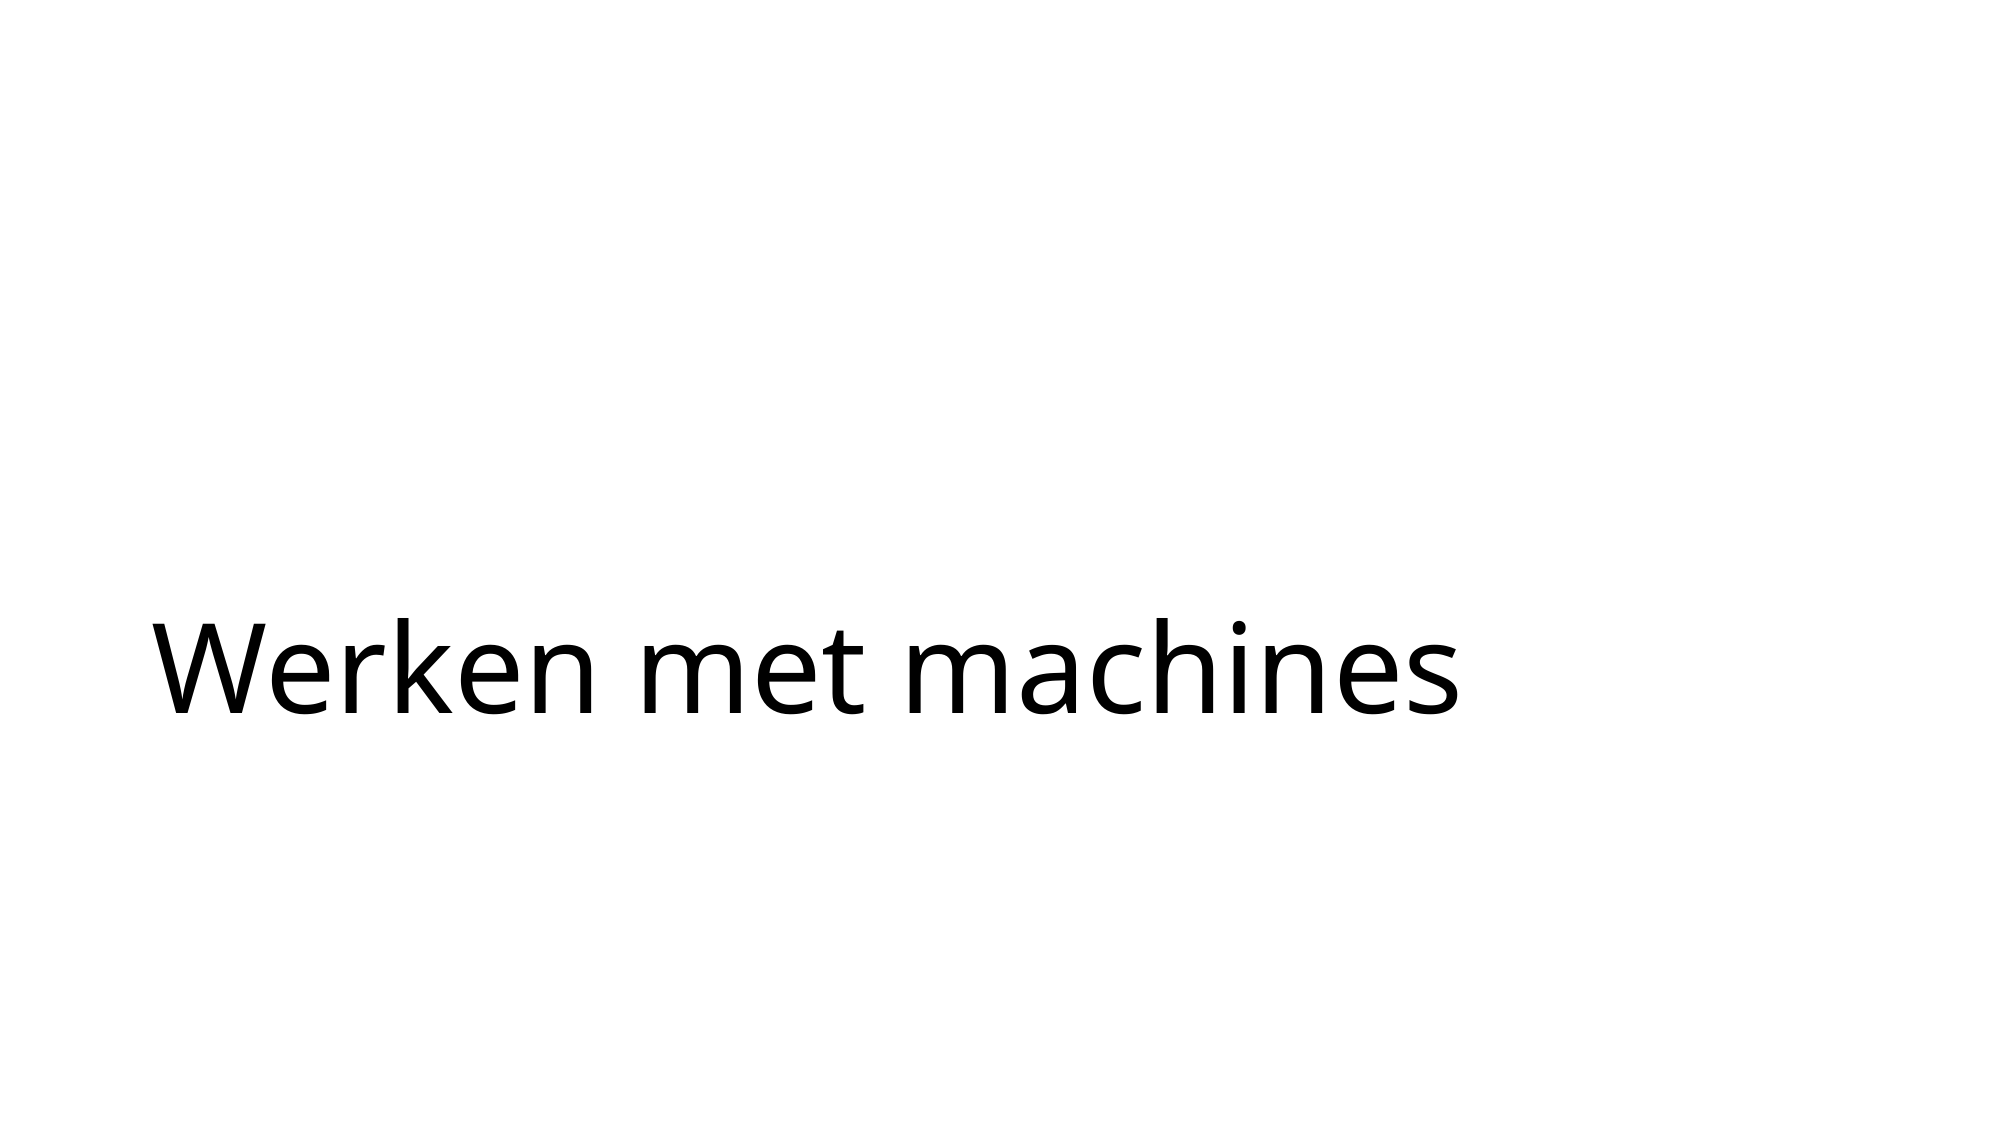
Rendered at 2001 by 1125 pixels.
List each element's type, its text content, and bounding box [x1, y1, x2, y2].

title Werken met machines [136, 280, 1862, 749]
